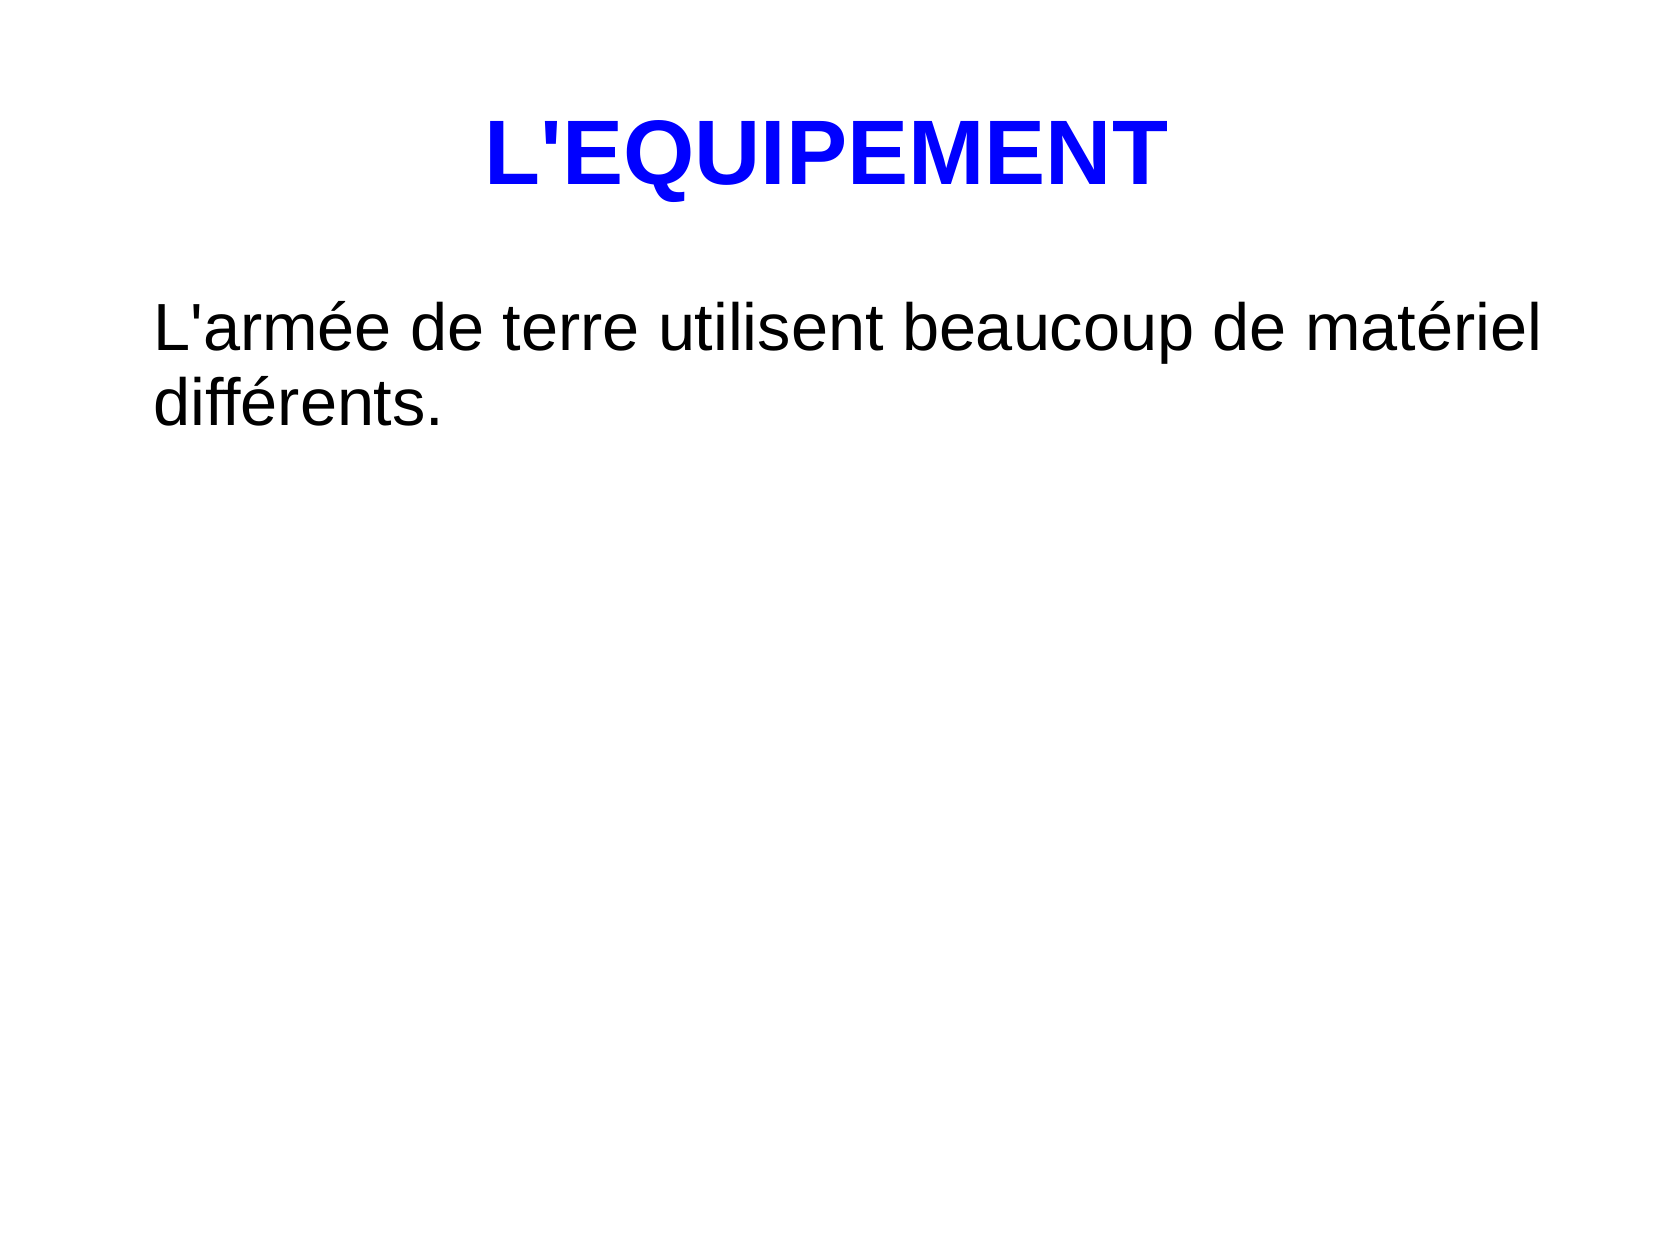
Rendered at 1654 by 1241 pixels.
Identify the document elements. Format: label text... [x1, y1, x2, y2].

list L'armée de terre utilisent beaucoup de matériel différents. [82, 290, 1571, 1109]
title L'EQUIPEMENT [82, 49, 1571, 257]
